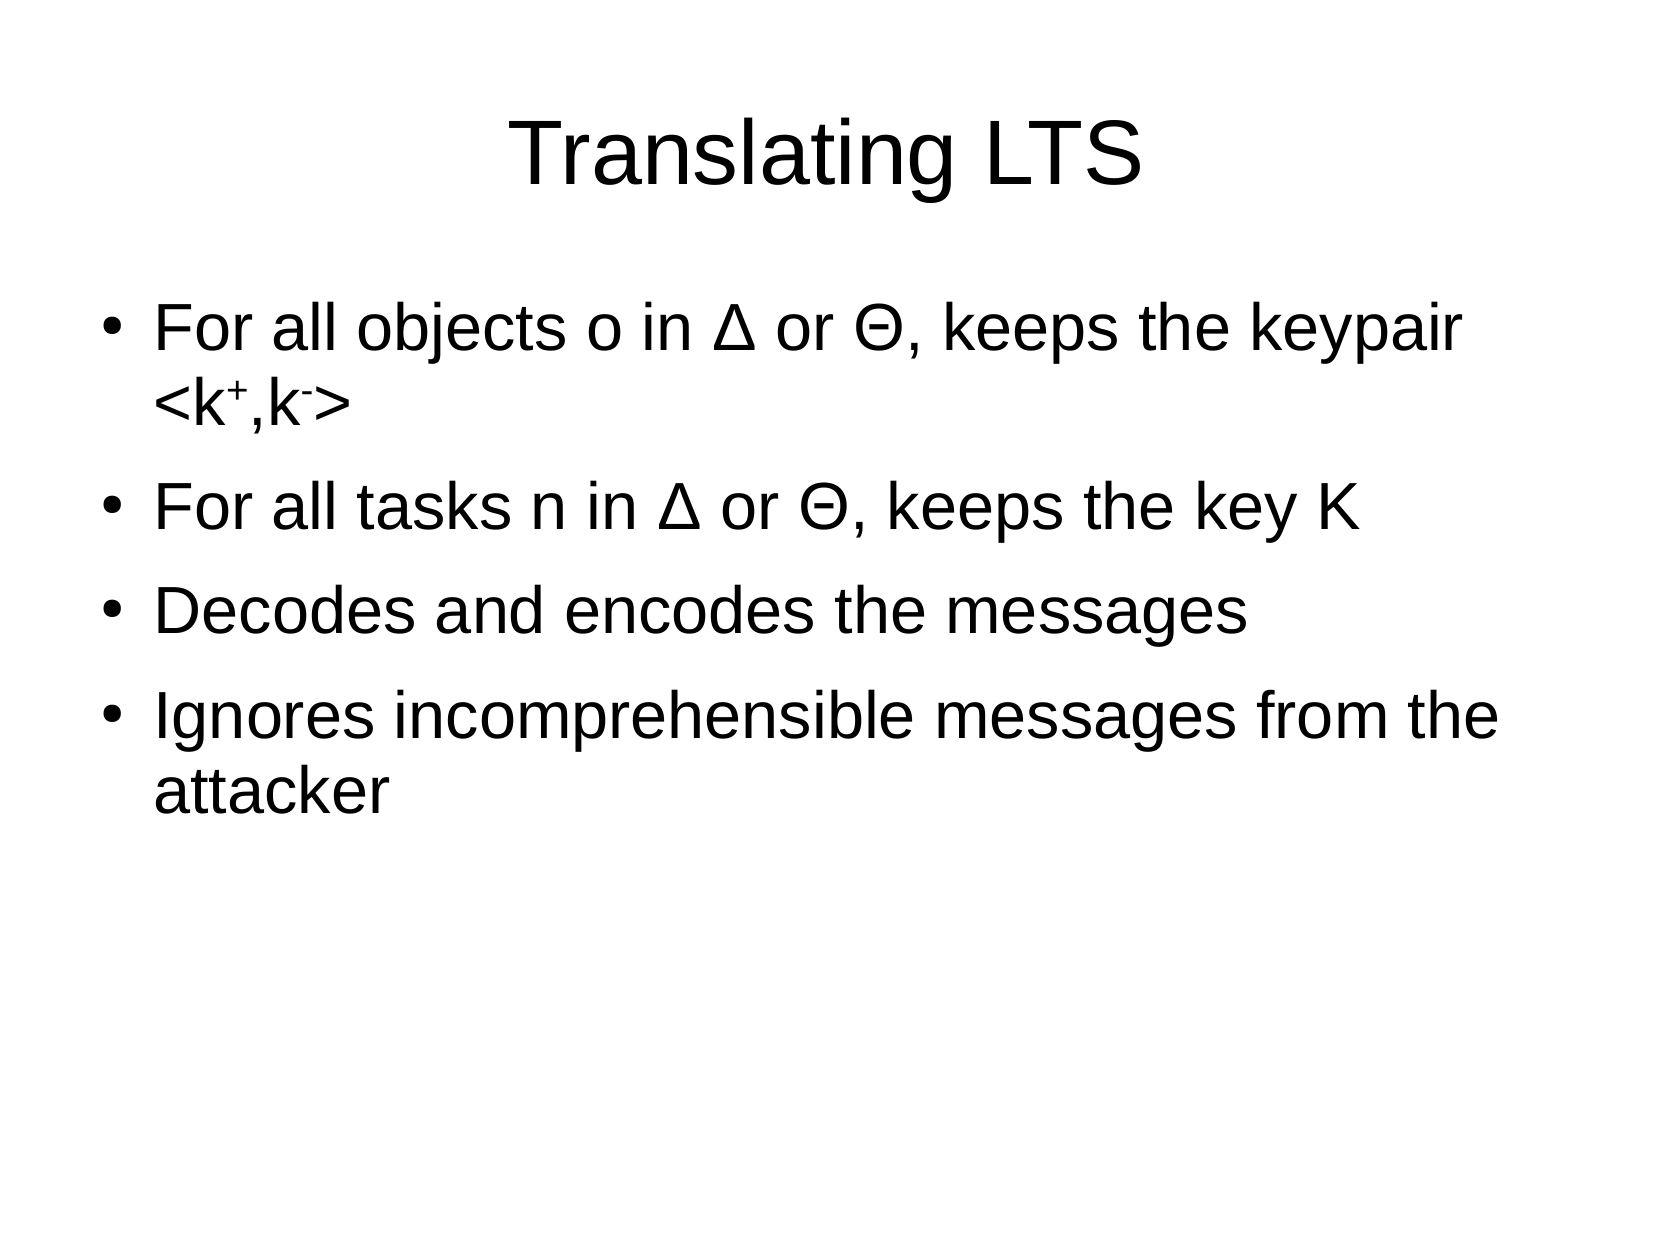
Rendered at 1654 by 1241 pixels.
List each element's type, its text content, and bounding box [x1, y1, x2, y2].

title Translating LTS [82, 49, 1571, 257]
list For all objects o in Δ or Θ, keeps the keypair <k+,k-> For all tasks n in Δ or Θ, keeps the key K Decodes and encodes the messages Ignores incomprehensible messages from the attacker [82, 290, 1571, 1109]
